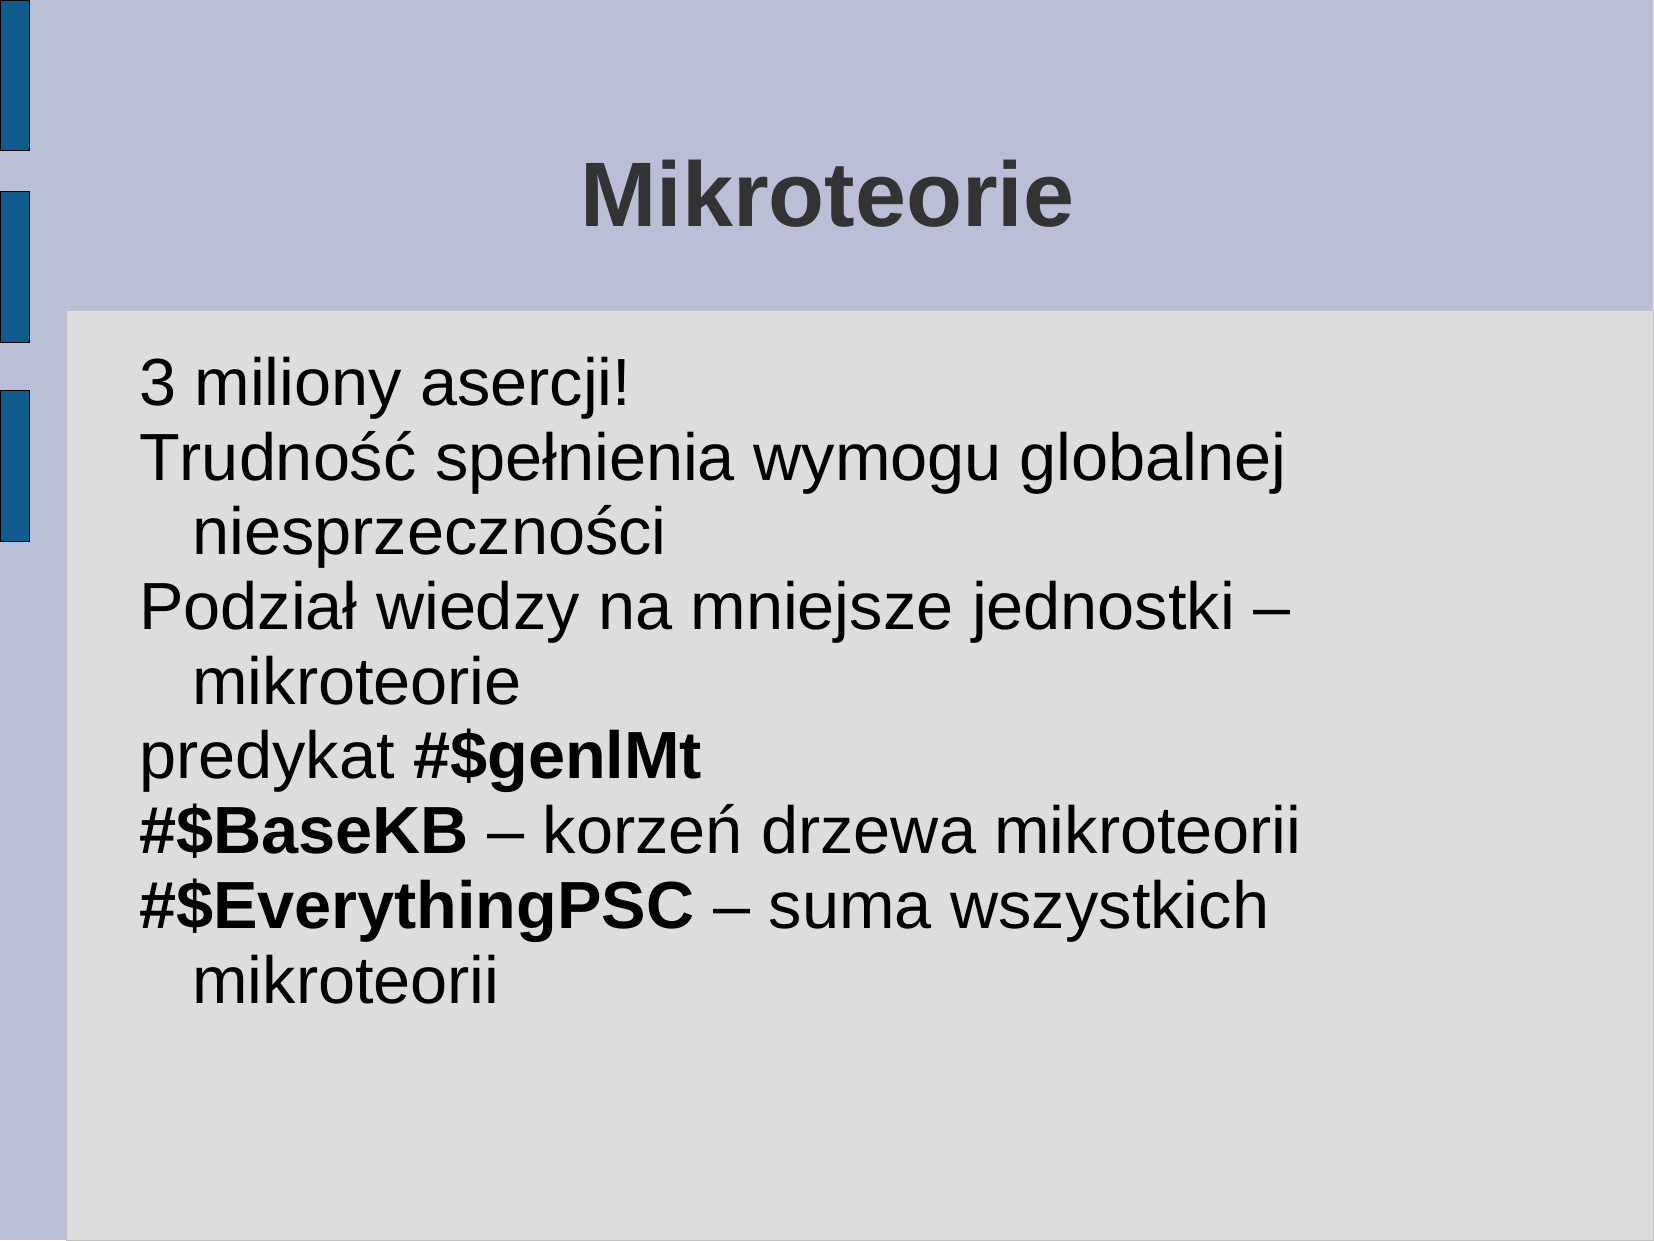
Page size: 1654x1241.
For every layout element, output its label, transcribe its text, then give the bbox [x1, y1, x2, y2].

title Mikroteorie [121, 91, 1534, 299]
list 3 miliony asercji! Trudność spełnienia wymogu globalnej niesprzeczności Podział wiedzy na mniejsze jednostki – mikroteorie predykat #$genlMt #$BaseKB – korzeń drzewa mikroteorii #$EverythingPSC – suma wszystkich mikroteorii [121, 344, 1534, 1127]
